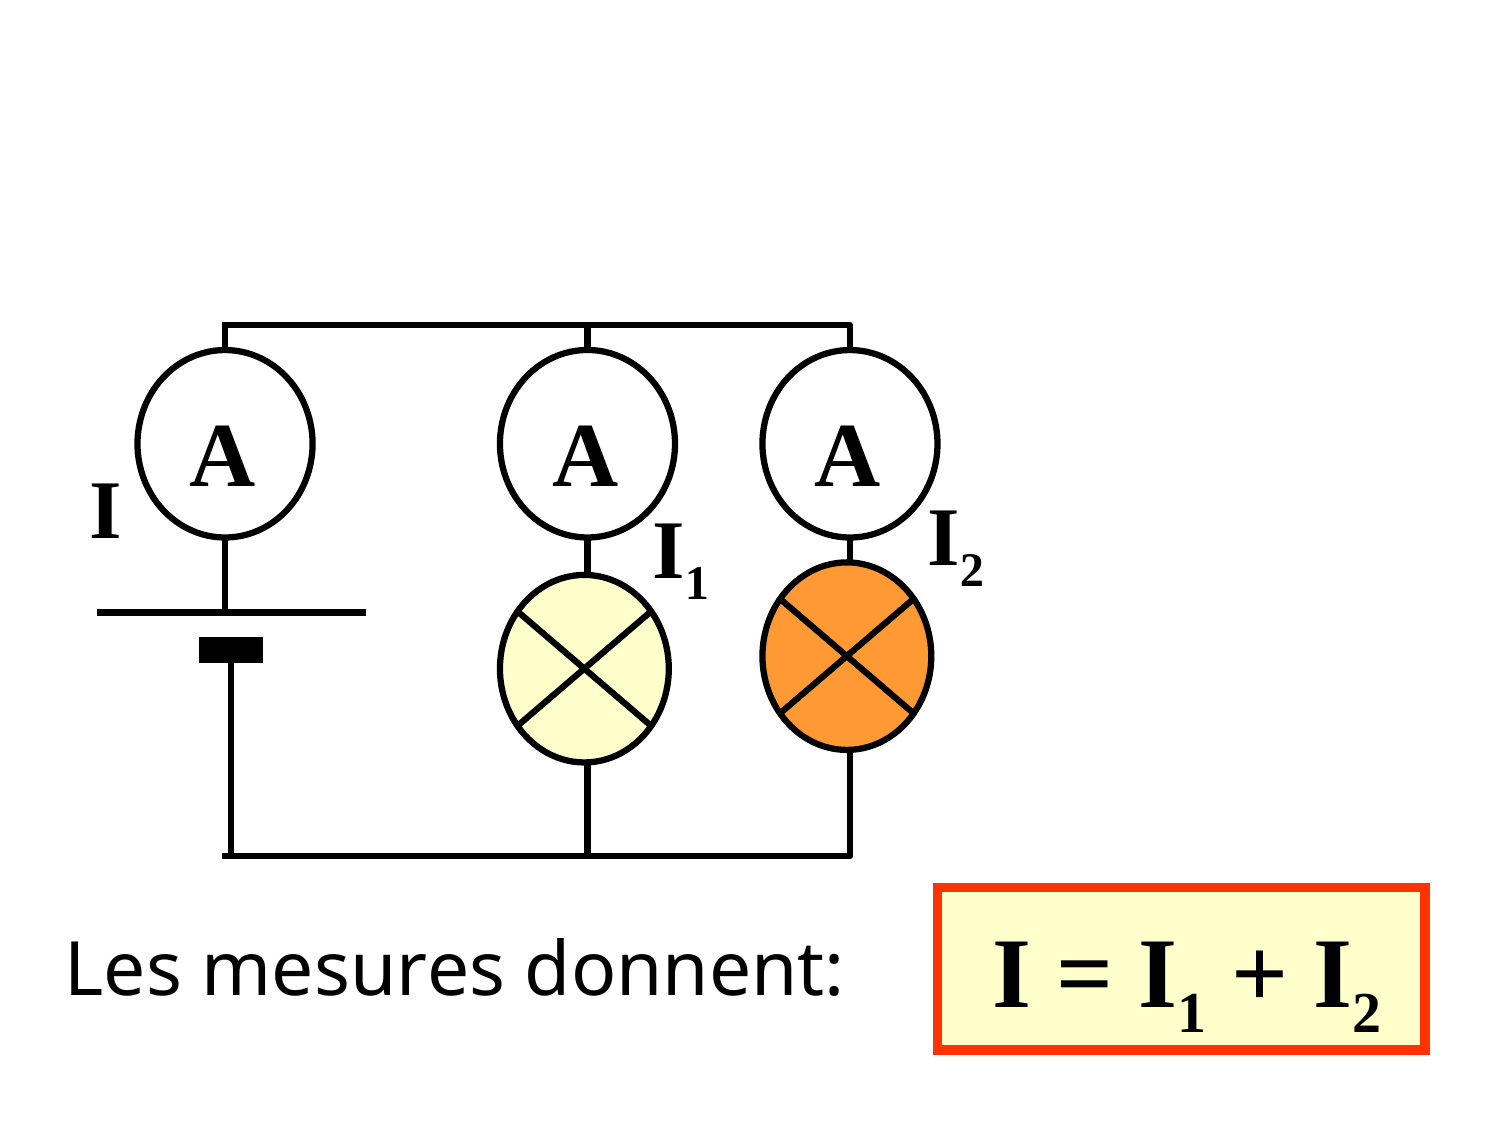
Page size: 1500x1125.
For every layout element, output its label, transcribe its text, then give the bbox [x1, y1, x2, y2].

text_box [853, 605, 932, 710]
text_box [137, 350, 313, 538]
text_box [520, 574, 638, 663]
text_box [590, 617, 669, 723]
text_box [762, 602, 840, 710]
text_box I [74, 447, 175, 563]
text_box A [174, 387, 276, 513]
text_box I = I1 + I2 [949, 899, 1426, 1052]
text_box [762, 350, 938, 538]
text_box [519, 674, 649, 763]
text_box [199, 637, 263, 663]
text_box [782, 661, 912, 750]
text_box I2 [912, 474, 1013, 605]
text_box [937, 887, 1425, 1051]
text_box Les mesures donnent: [50, 912, 863, 1018]
text_box [499, 349, 676, 538]
text_box A [799, 387, 901, 513]
text_box [782, 562, 912, 651]
text_box A [537, 387, 638, 513]
text_box [499, 615, 578, 723]
text_box I1 [637, 487, 738, 617]
